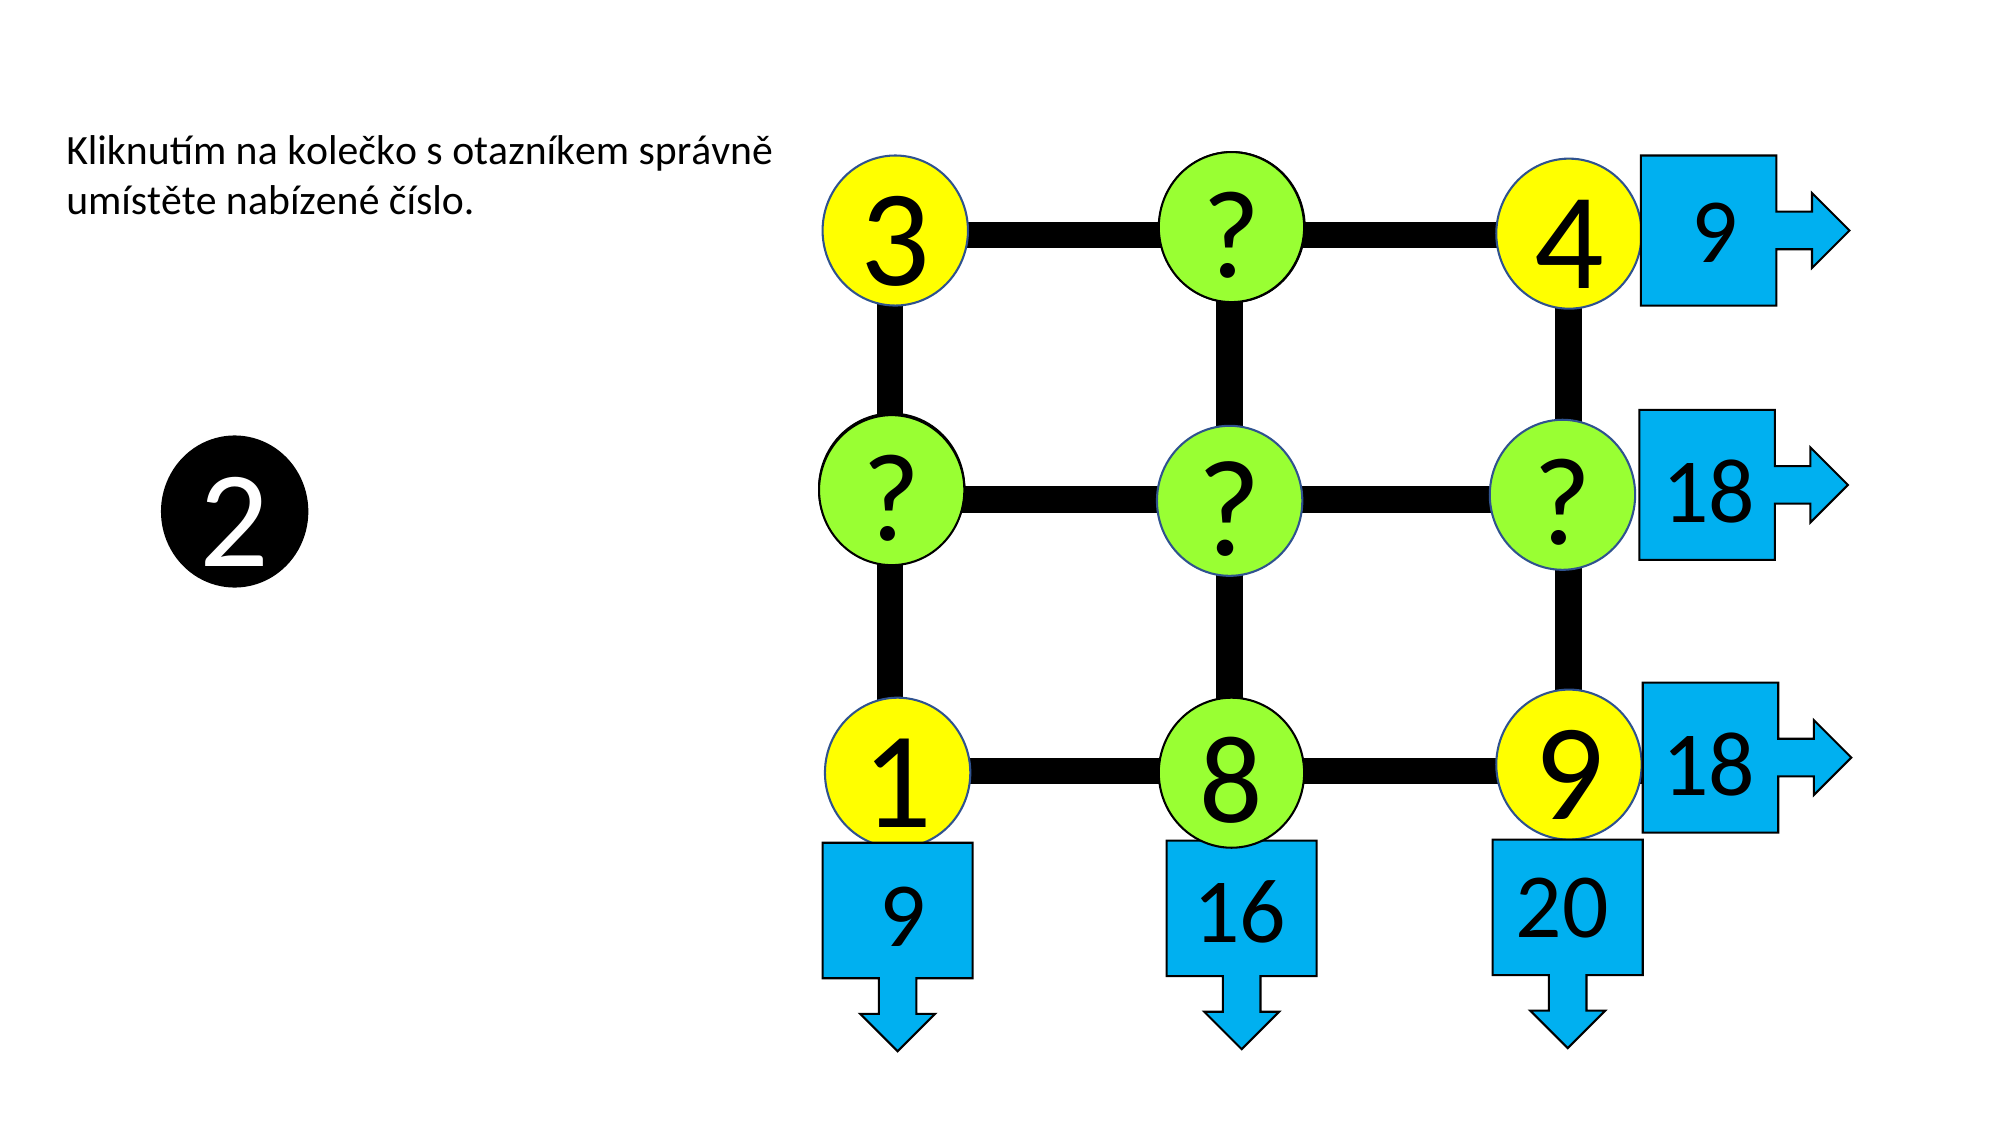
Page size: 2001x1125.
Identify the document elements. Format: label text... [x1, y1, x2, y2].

text_box [1639, 409, 1848, 560]
text_box ? [1156, 425, 1303, 576]
text_box [1166, 840, 1317, 1050]
text_box 9 [1496, 689, 1642, 837]
text_box [830, 304, 954, 449]
text_box 1 [824, 697, 971, 842]
text_box [877, 564, 903, 700]
text_box [1640, 155, 1850, 306]
text_box 18 [1647, 695, 1771, 822]
text_box 18 [1647, 423, 1771, 549]
text_box [1492, 839, 1643, 1049]
text_box 20 [1501, 837, 1624, 964]
text_box [1216, 575, 1242, 699]
text_box ? [819, 415, 965, 566]
text_box 4 [1496, 158, 1640, 309]
text_box 8 [1158, 697, 1305, 848]
text_box [970, 759, 1159, 784]
text_box 16 [1178, 842, 1302, 969]
text_box 9 [865, 847, 942, 974]
text_box [822, 842, 973, 1052]
text_box [1216, 301, 1242, 426]
text_box 2 [161, 436, 308, 587]
text_box [954, 450, 959, 459]
text_box [962, 487, 1158, 512]
text_box ? [1489, 419, 1636, 570]
text_box [1556, 308, 1581, 422]
text_box [1640, 682, 1852, 833]
text_box [1303, 223, 1497, 248]
text_box 3 [822, 155, 968, 306]
text_box Kliknutím na kolečko s otazníkem správně umístěte nabízené číslo. [51, 114, 789, 231]
text_box ? [1158, 152, 1305, 303]
text_box [1304, 759, 1498, 784]
text_box [967, 223, 1161, 248]
text_box [1302, 487, 1491, 512]
text_box [824, 449, 830, 460]
text_box 9 [1676, 162, 1753, 289]
text_box [1556, 568, 1581, 690]
